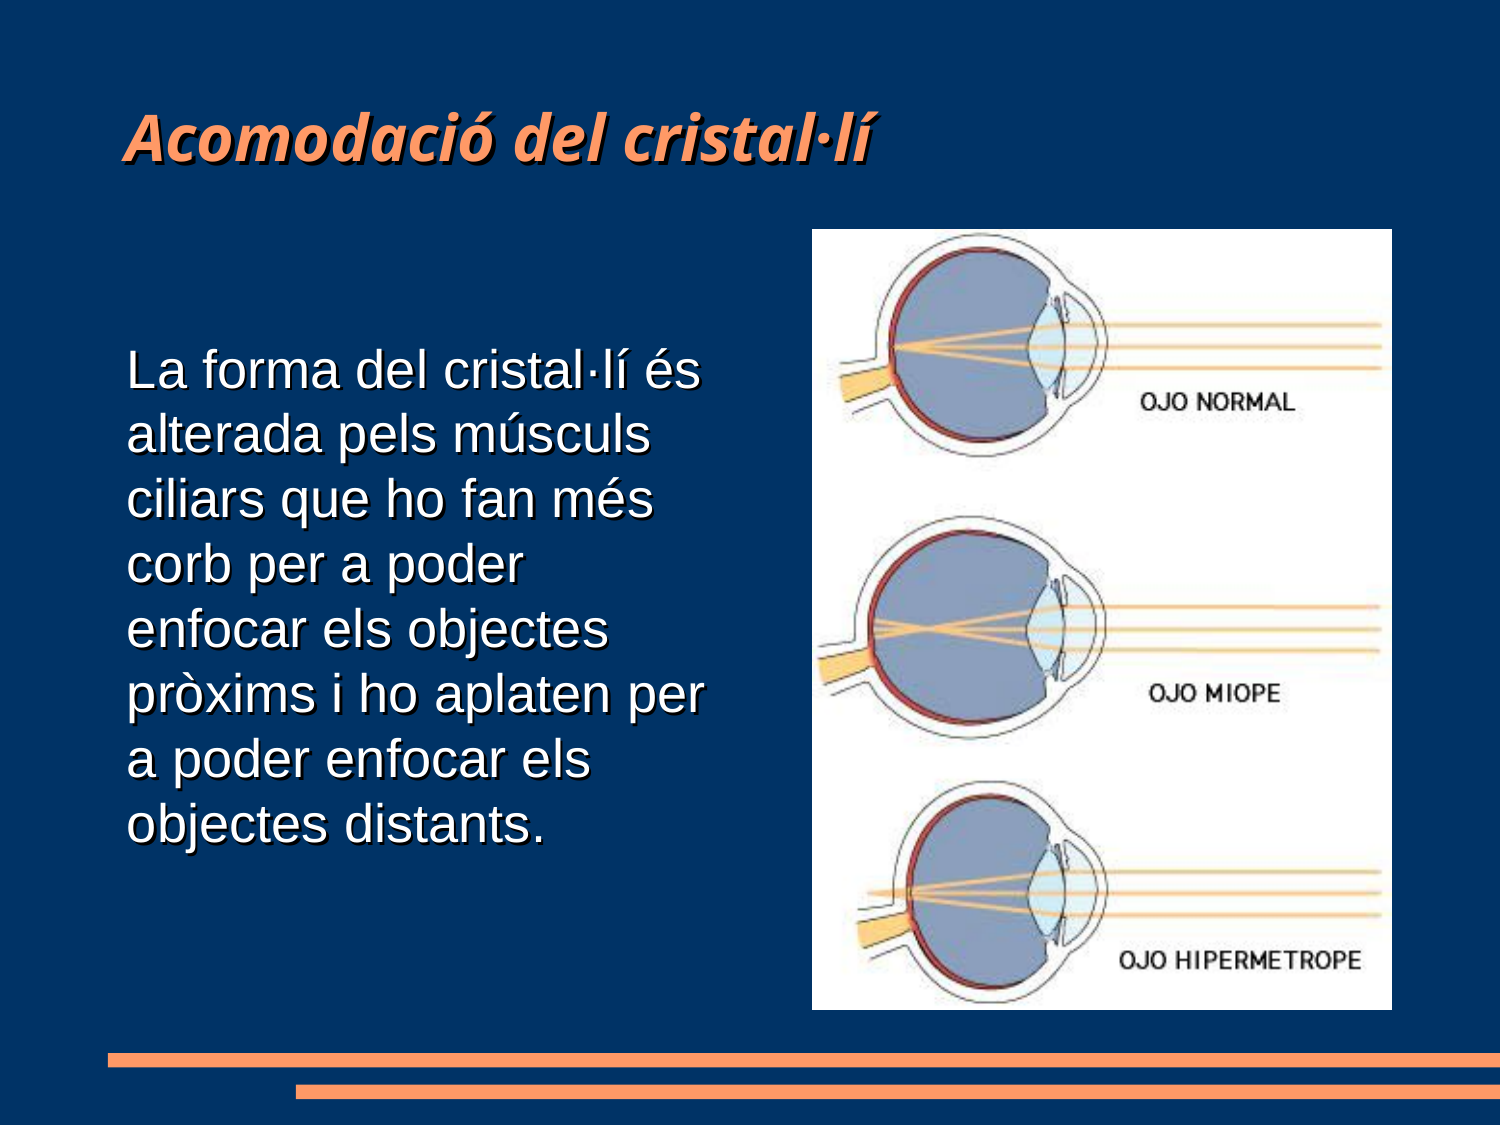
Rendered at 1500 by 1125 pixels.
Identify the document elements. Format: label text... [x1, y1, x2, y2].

title Acomodació del cristal·lí [110, 41, 1392, 230]
text_box La forma del cristal·lí és alterada pels músculs ciliars que ho fan més corb per a poder enfocar els objectes pròxims i ho aplaten per a poder enfocar els objectes distants. [112, 326, 725, 862]
picture [812, 229, 1392, 1010]
